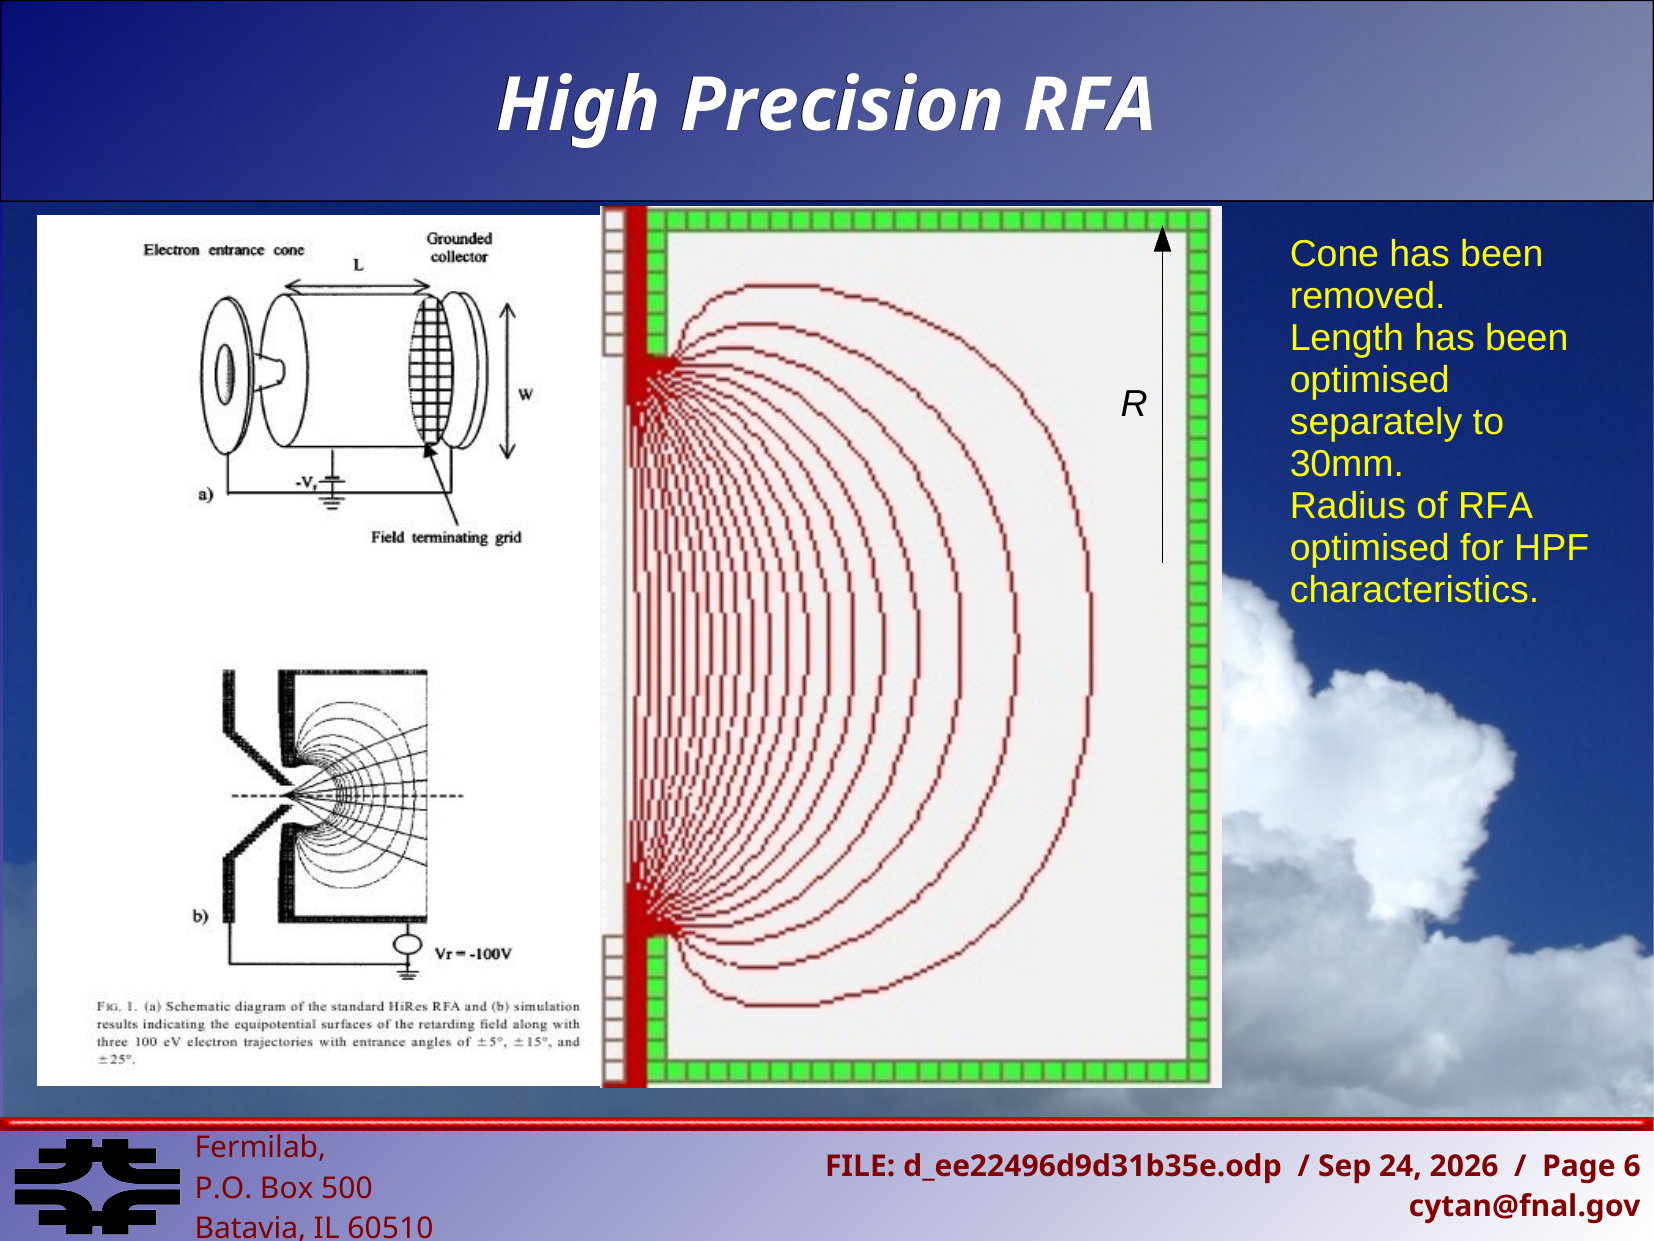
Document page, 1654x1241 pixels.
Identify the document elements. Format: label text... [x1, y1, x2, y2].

picture [0, 204, 1654, 1131]
picture [10, 1137, 184, 1236]
text_box Cone has been removed. Length has been optimised separately to 30mm. Radius of RFA optimised for HPF characteristics. [1275, 225, 1613, 618]
text_box R [1105, 375, 1163, 433]
title High Precision RFA [0, 0, 1654, 204]
